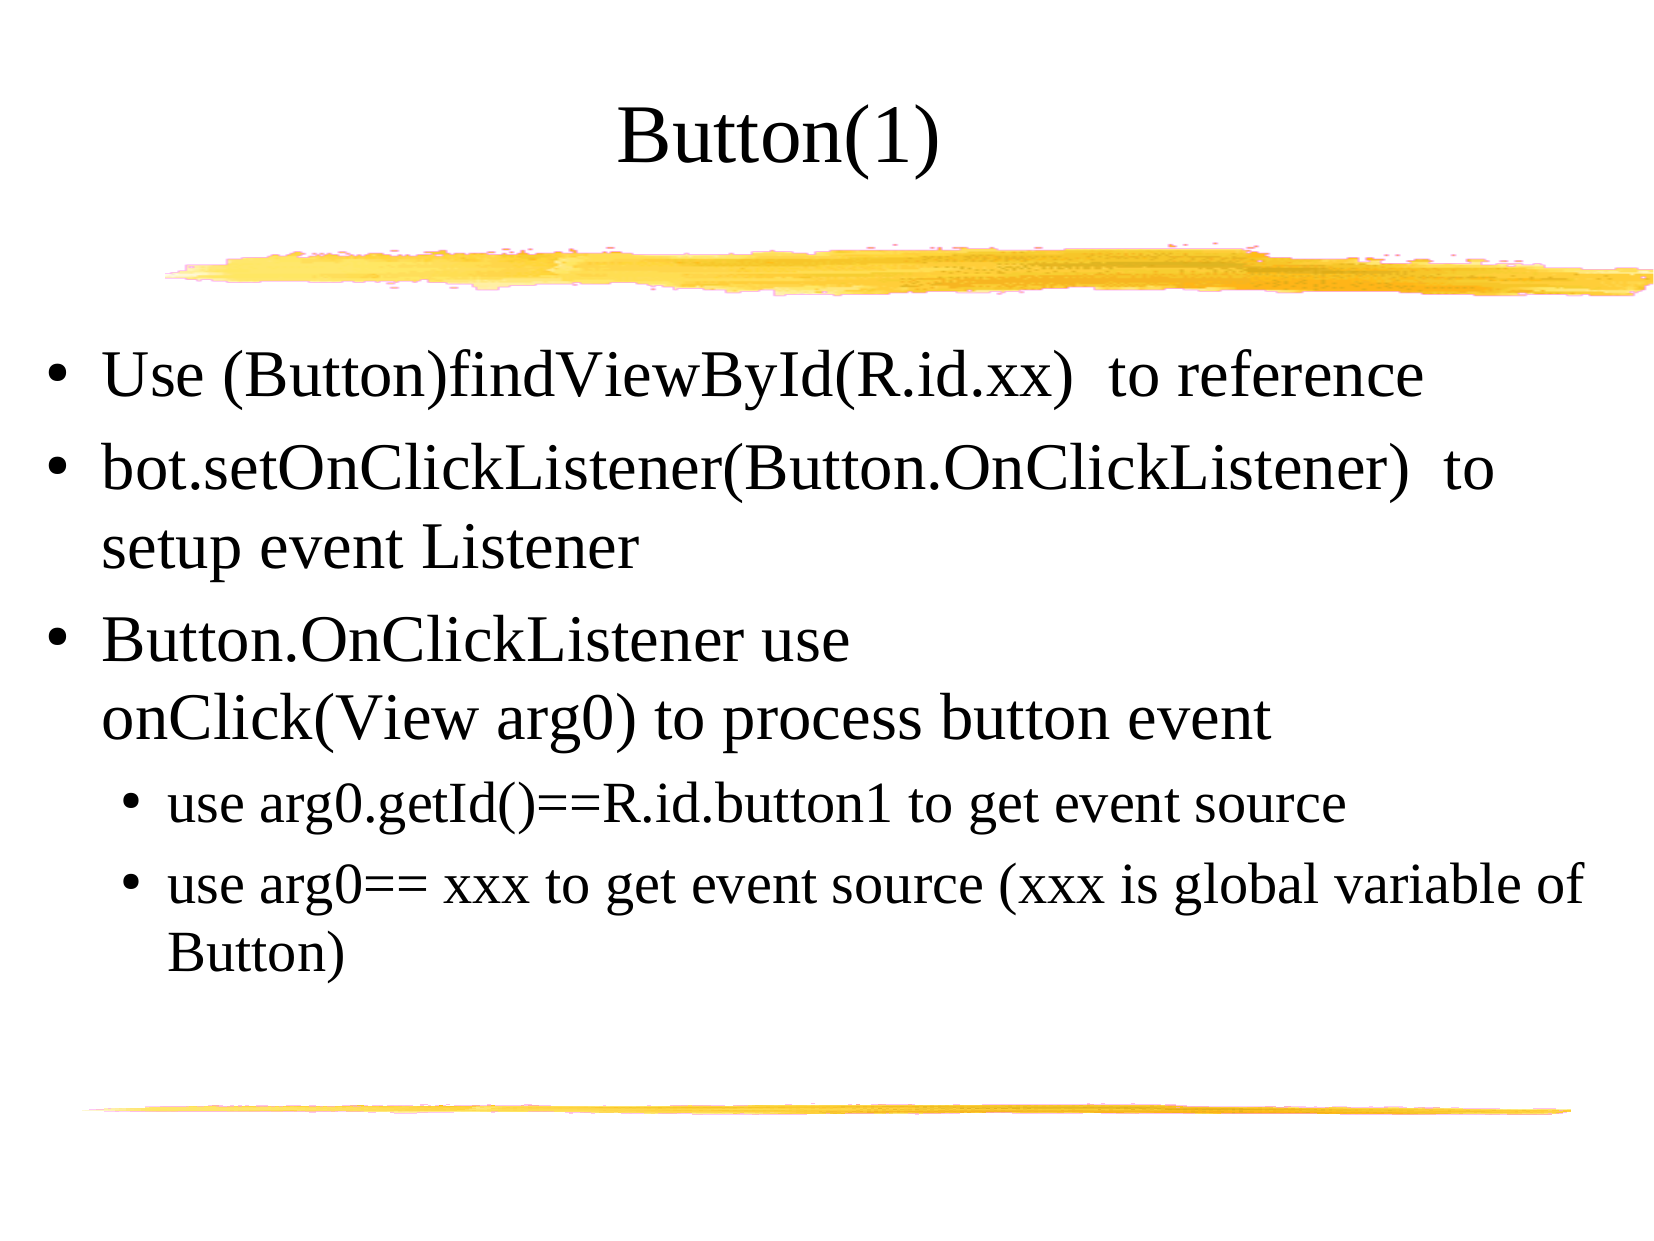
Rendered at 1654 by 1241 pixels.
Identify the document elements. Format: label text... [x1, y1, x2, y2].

list Use (Button)findViewById(R.id.xx) to reference bot.setOnClickListener(Button.OnClickListener) to setup event Listener Button.OnClickListener use onClick(View arg0) to process button event use arg0.getId()==R.id.button1 to get event source use arg0== xxx to get event source (xxx is global variable of Button) [45, 332, 1607, 1077]
picture [165, 237, 1654, 308]
picture [82, 1102, 1571, 1117]
title Button(1) [76, 28, 1482, 235]
